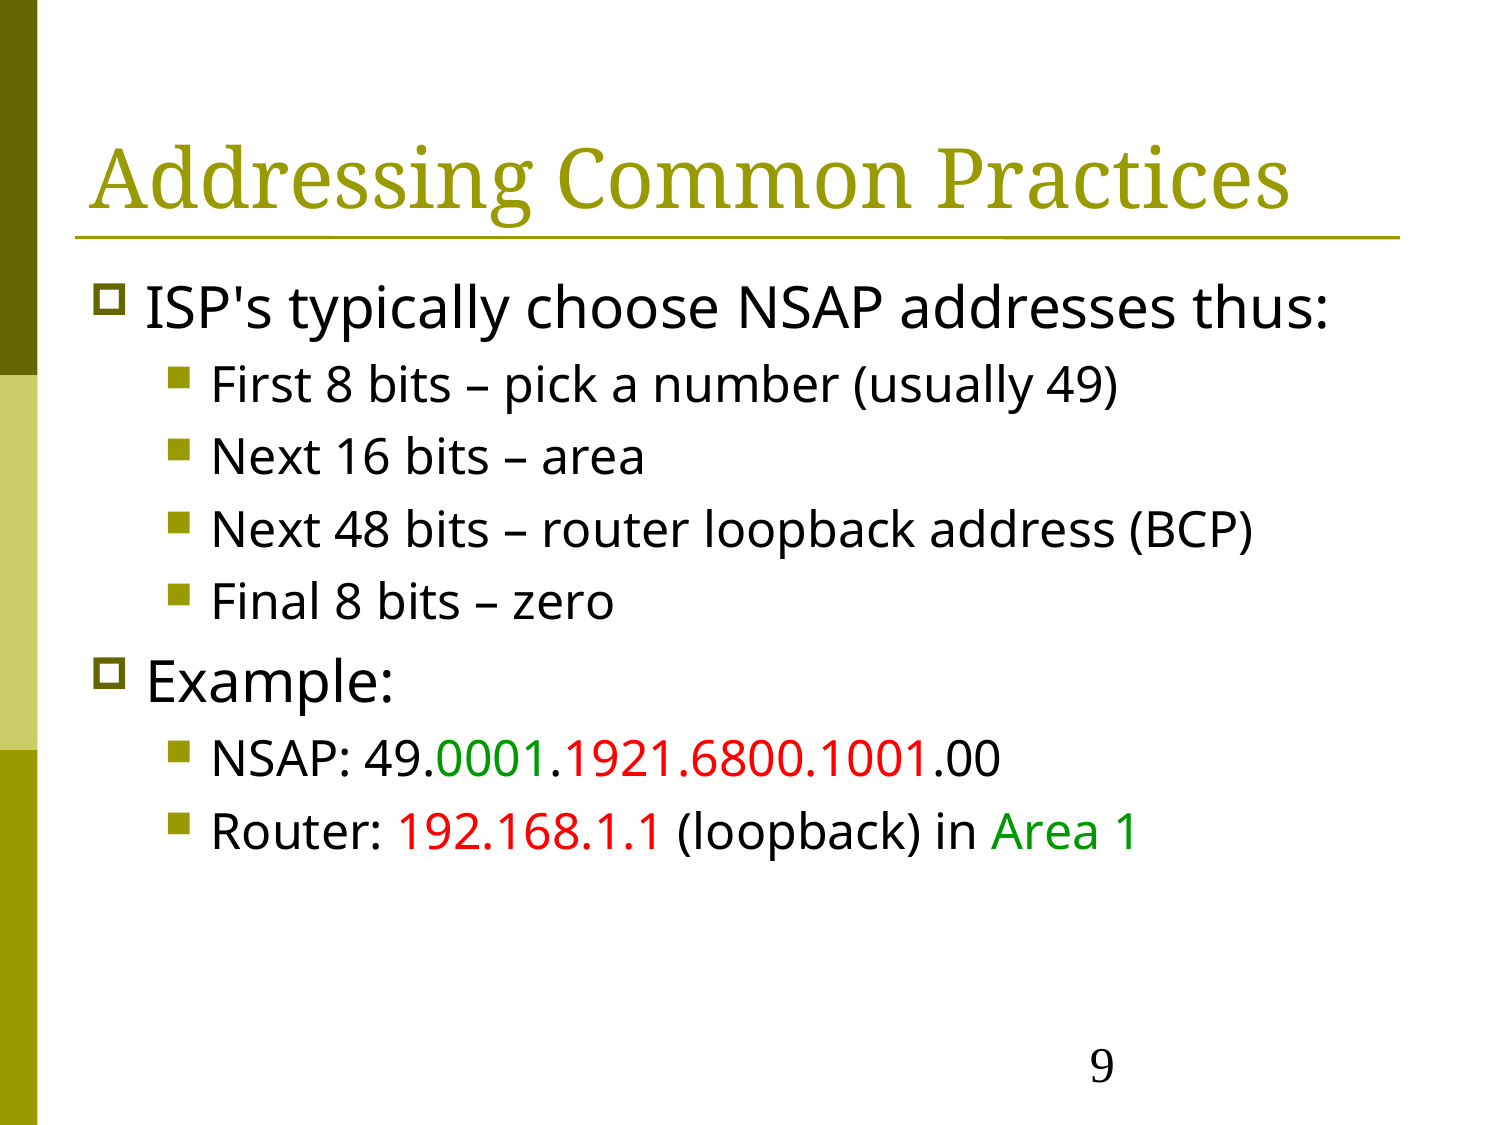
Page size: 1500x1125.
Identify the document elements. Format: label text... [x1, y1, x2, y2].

title Addressing Common Practices [75, 45, 1426, 233]
list ISP's typically choose NSAP addresses thus: First 8 bits – pick a number (usually 49) Next 16 bits – area Next 48 bits – router loopback address (BCP) Final 8 bits – zero Example: NSAP: 49.0001.1921.6800.1001.00 Router: 192.168.1.1 (loopback) in Area 1 [75, 262, 1426, 1006]
text_box <number> [1074, 1025, 1425, 1101]
